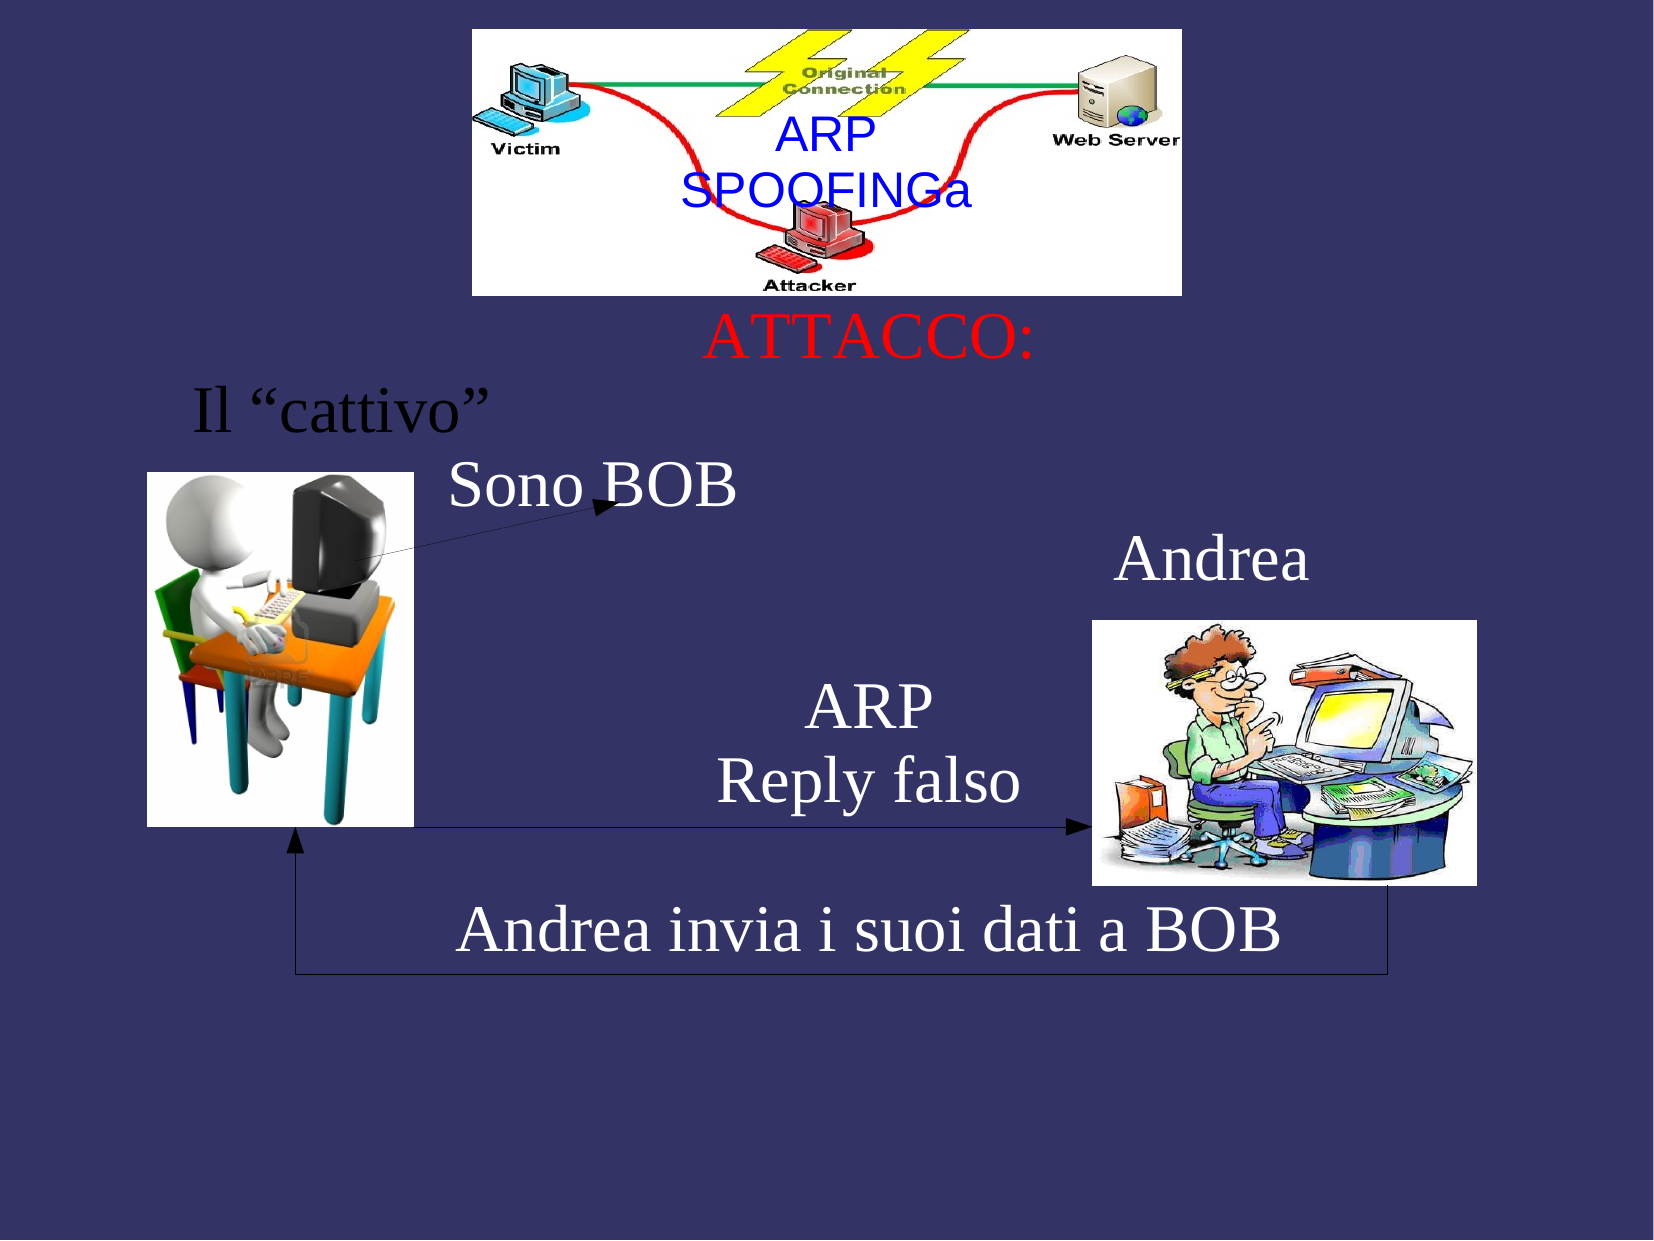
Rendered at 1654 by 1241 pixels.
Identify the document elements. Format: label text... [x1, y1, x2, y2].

subtitle ATTACCO: Il “cattivo” Sono BOB Andrea ARP Reply falso Andrea invia i suoi dati a BOB [174, 0, 1565, 1241]
picture [147, 472, 414, 827]
picture [1092, 620, 1477, 886]
subtitle ATTACCO: Il “cattivo” Sono BOB Andrea ARP Reply falso Andrea invia i suoi dati a BOB [296, 827, 1387, 974]
